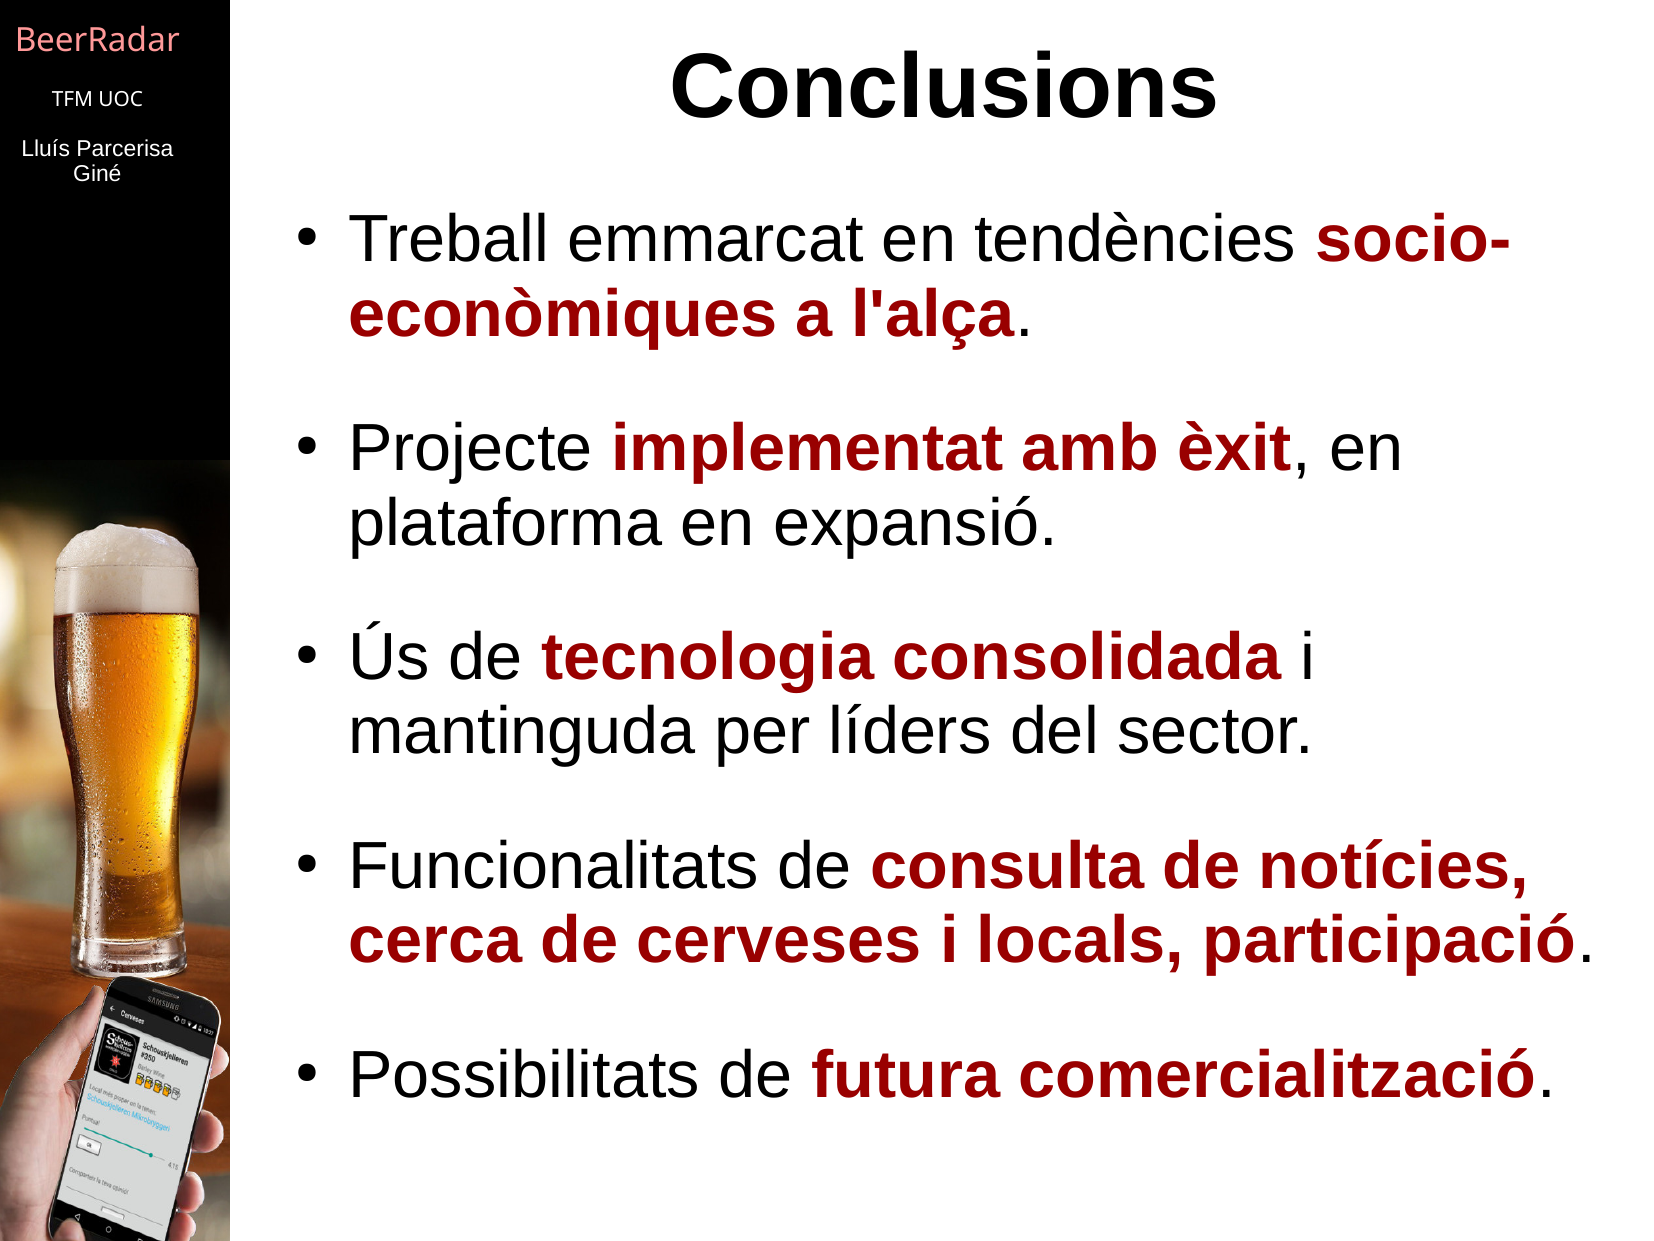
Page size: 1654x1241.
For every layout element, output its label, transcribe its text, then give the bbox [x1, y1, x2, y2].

title Conclusions [277, 17, 1613, 154]
picture [0, 460, 230, 1241]
list Treball emmarcat en tendències socio-econòmiques a l'alça. Projecte implementat amb èxit, en plataforma en expansió. Ús de tecnologia consolidada i mantinguda per líders del sector. Funcionalitats de consulta de notícies, cerca de cerveses i locals, participació. Possibilitats de futura comercialització. [277, 200, 1613, 1134]
